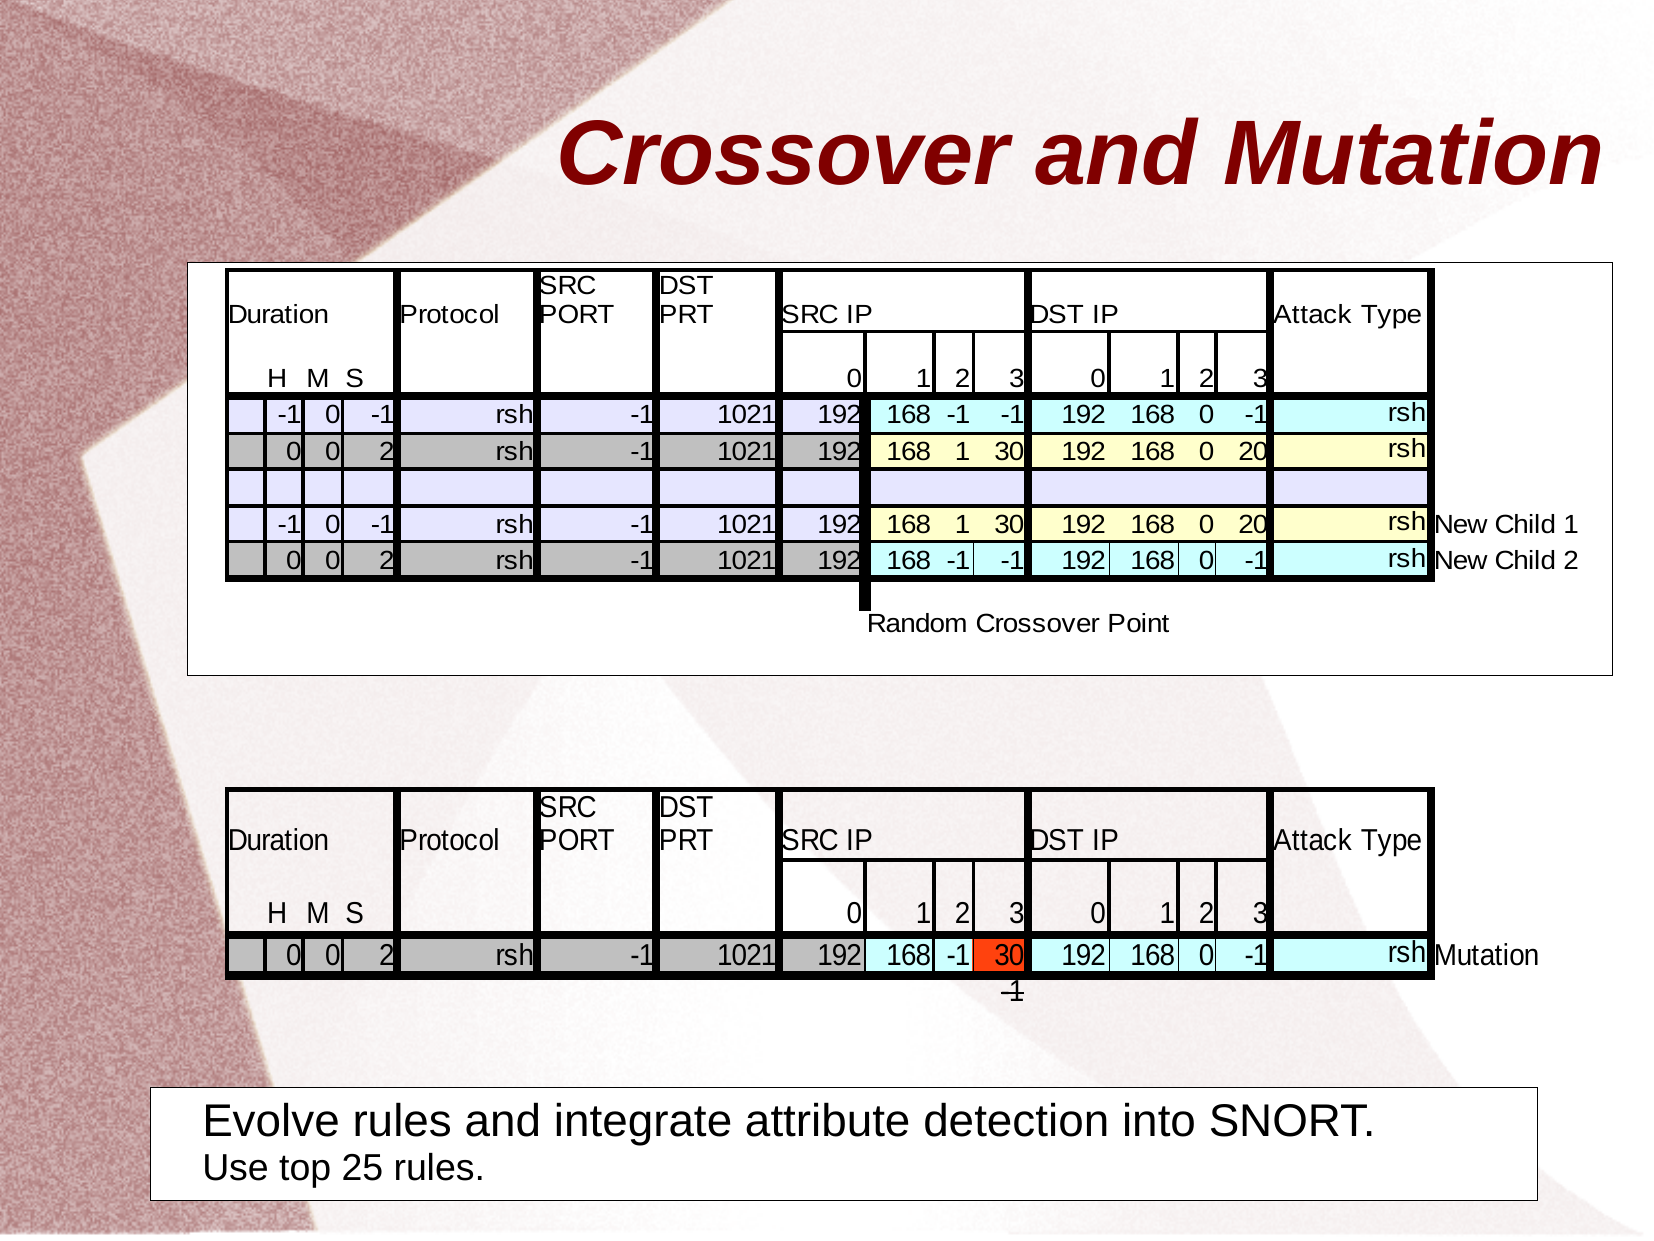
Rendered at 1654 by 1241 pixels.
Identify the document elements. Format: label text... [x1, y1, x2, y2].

title Crossover and Mutation [262, 56, 1607, 250]
chart [225, 268, 1613, 676]
picture [0, 0, 1654, 1241]
chart [225, 787, 1613, 1051]
text_box [187, 262, 1613, 676]
text_box Evolve rules and integrate attribute detection into SNORT. Use top 25 rules. [187, 1087, 1405, 1196]
text_box [150, 1087, 1538, 1201]
